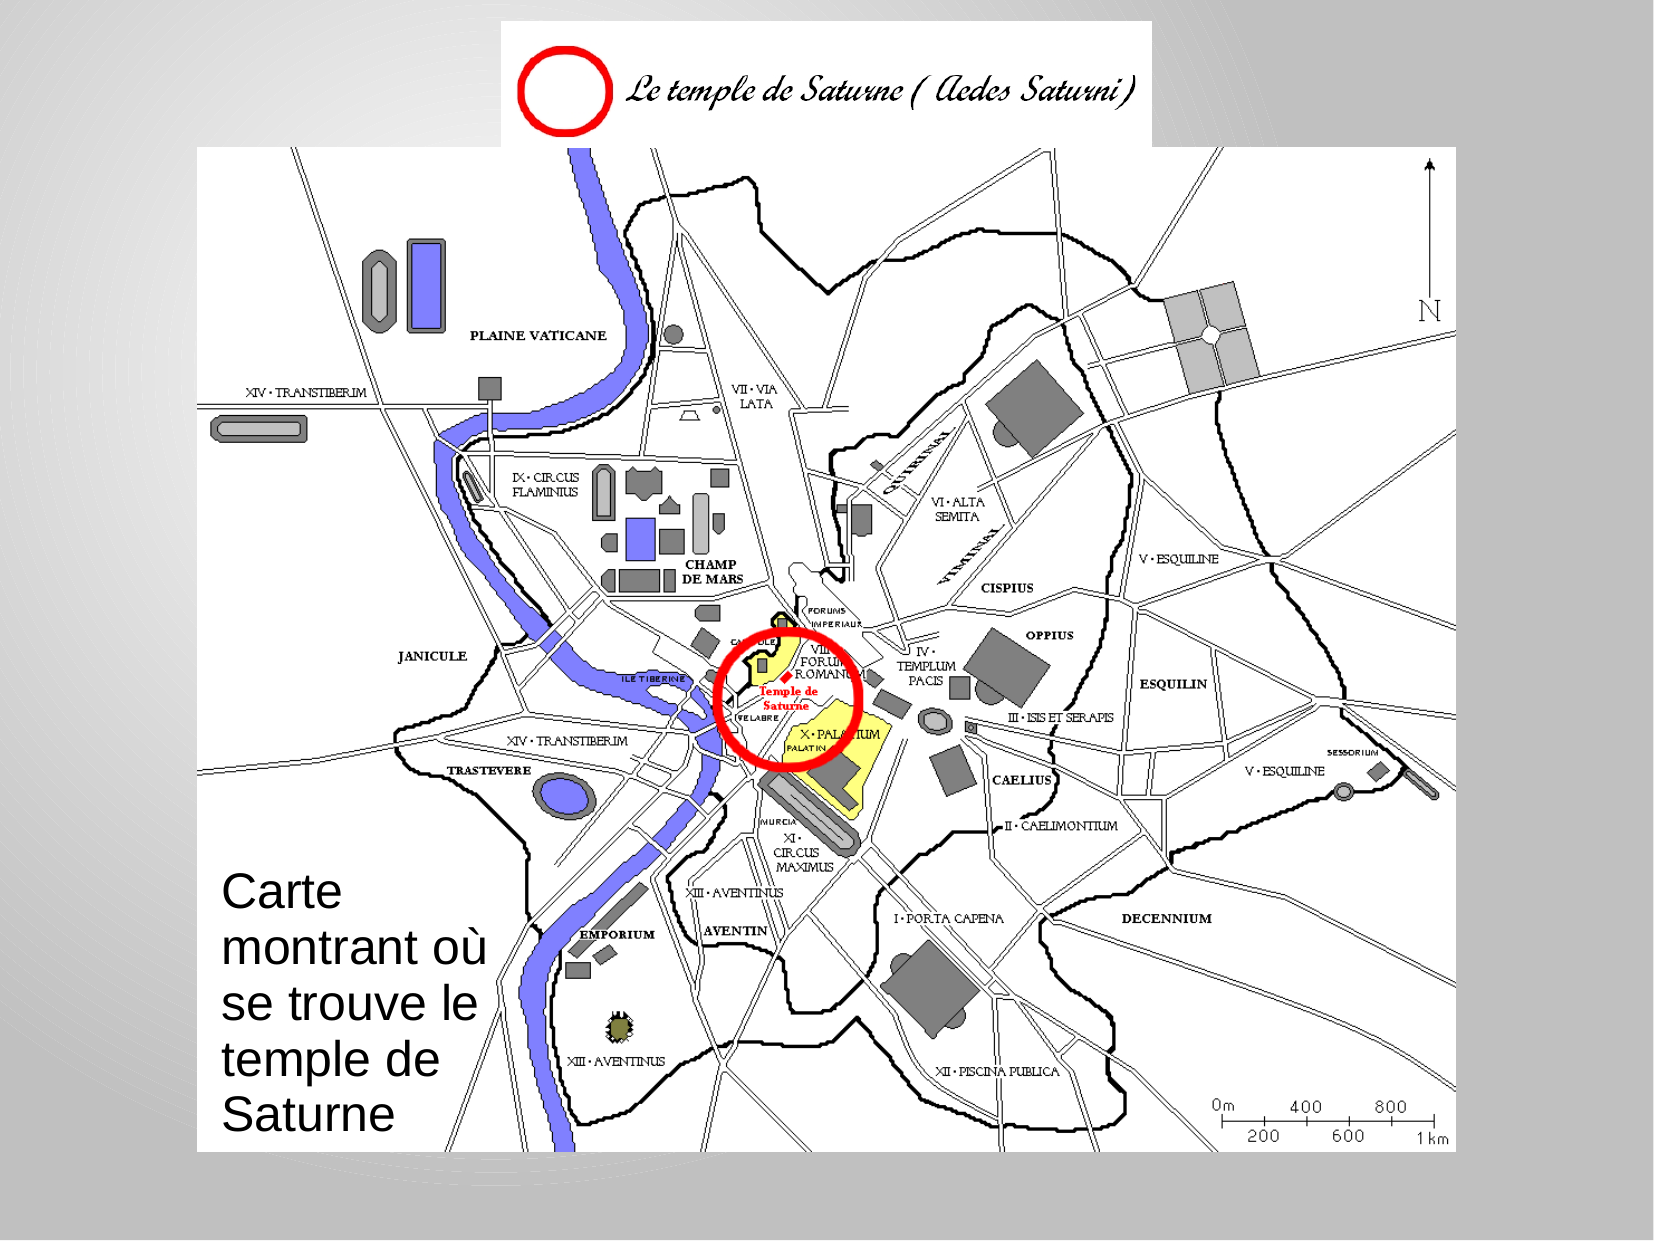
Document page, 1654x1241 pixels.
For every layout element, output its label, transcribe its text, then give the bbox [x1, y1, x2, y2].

text_box Carte montrant où se trouve le temple de Saturne [206, 856, 532, 1150]
picture [197, 21, 1456, 1152]
